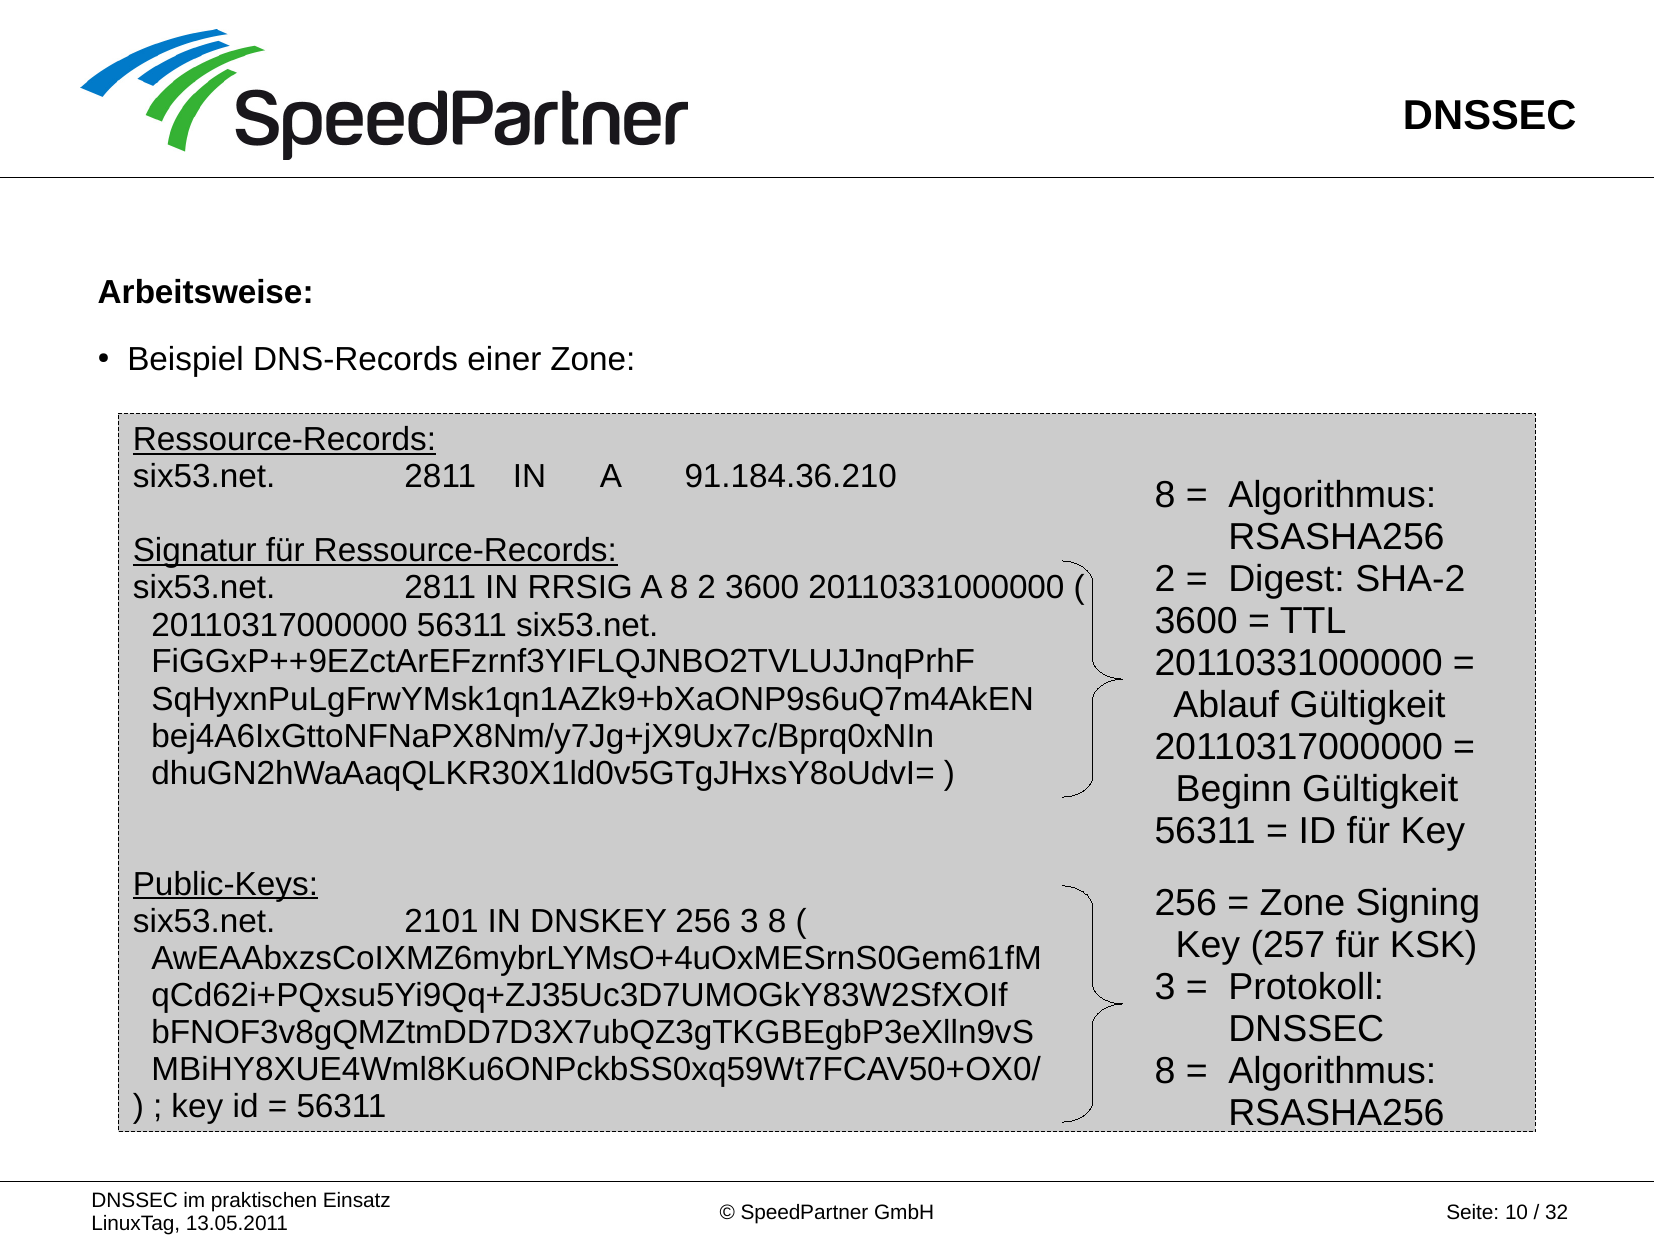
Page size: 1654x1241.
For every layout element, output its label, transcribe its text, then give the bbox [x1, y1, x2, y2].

text_box Ressource-Records: six53.net. 2811 IN A 91.184.36.210 Signatur für Ressource-Records: six53.net. 2811 IN RRSIG A 8 2 3600 20110331000000 ( 20110317000000 56311 six53.net. FiGGxP++9EZctArEFzrnf3YIFLQJNBO2TVLUJJnqPrhF SqHyxnPuLgFrwYMsk1qn1AZk9+bXaONP9s6uQ7m4AkEN bej4A6IxGttoNFNaPX8Nm/y7Jg+jX9Ux7c/Bprq0xNIn dhuGN2hWaAaqQLKR30X1ld0v5GTgJHxsY8oUdvI= ) Public-Keys: six53.net. 2101 IN DNSKEY 256 3 8 ( AwEAAbxzsCoIXMZ6mybrLYMsO+4uOxMESrnS0Gem61fM qCd62i+PQxsu5Yi9Qq+ZJ35Uc3D7UMOGkY83W2SfXOIf bFNOF3v8gQMZtmDD7D3X7ubQZ3gTKGBEgbP3eXlln9vS MBiHY8XUE4Wml8Ku6ONPckbSS0xq59Wt7FCAV50+OX0/ ) ; key id = 56311 [118, 413, 1536, 1132]
text_box Arbeitsweise: Beispiel DNS-Records einer Zone: [82, 265, 1565, 1163]
text_box 8 = Algorithmus: RSASHA256 2 = Digest: SHA-2 3600 = TTL 20110331000000 = Ablauf Gültigkeit 20110317000000 = Beginn Gültigkeit 56311 = ID für Key [1139, 466, 1524, 860]
title DNSSEC [590, 70, 1577, 160]
text_box 256 = Zone Signing Key (257 für KSK) 3 = Protokoll: DNSSEC 8 = Algorithmus: RSASHA256 [1139, 874, 1524, 1141]
picture [80, 29, 688, 160]
